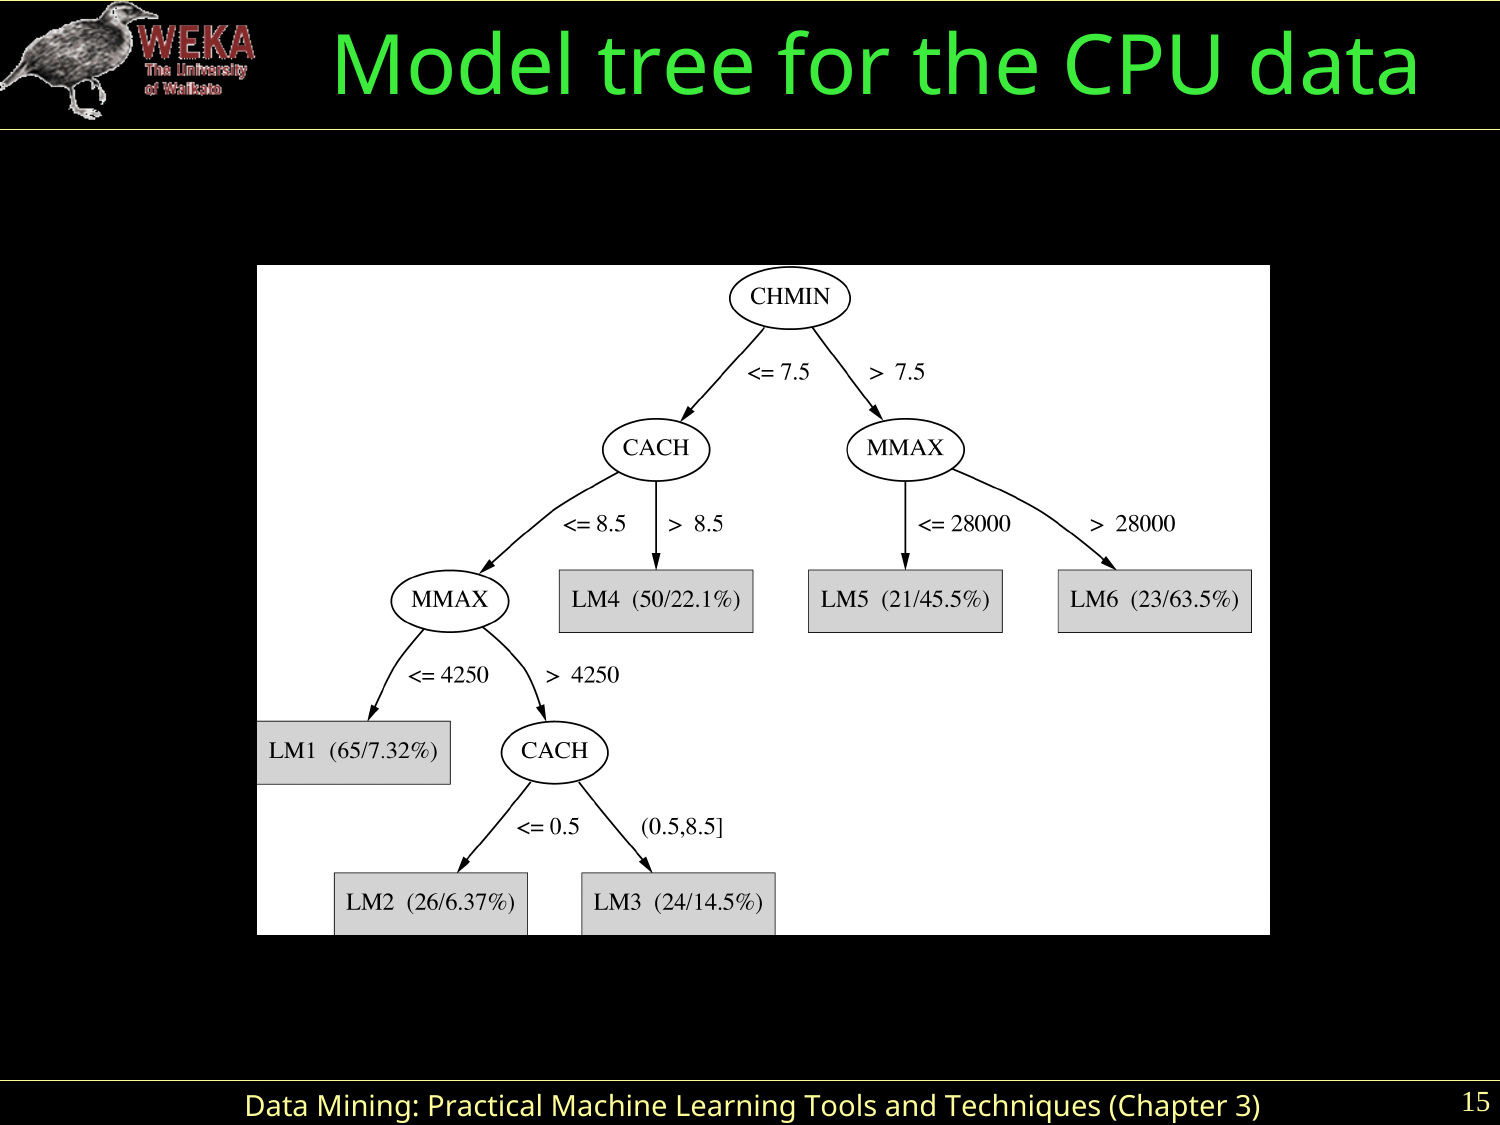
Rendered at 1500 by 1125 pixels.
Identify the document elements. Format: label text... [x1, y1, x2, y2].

title Model tree for the CPU data [177, 0, 1500, 154]
picture [0, 1, 177, 129]
picture [257, 265, 1270, 936]
